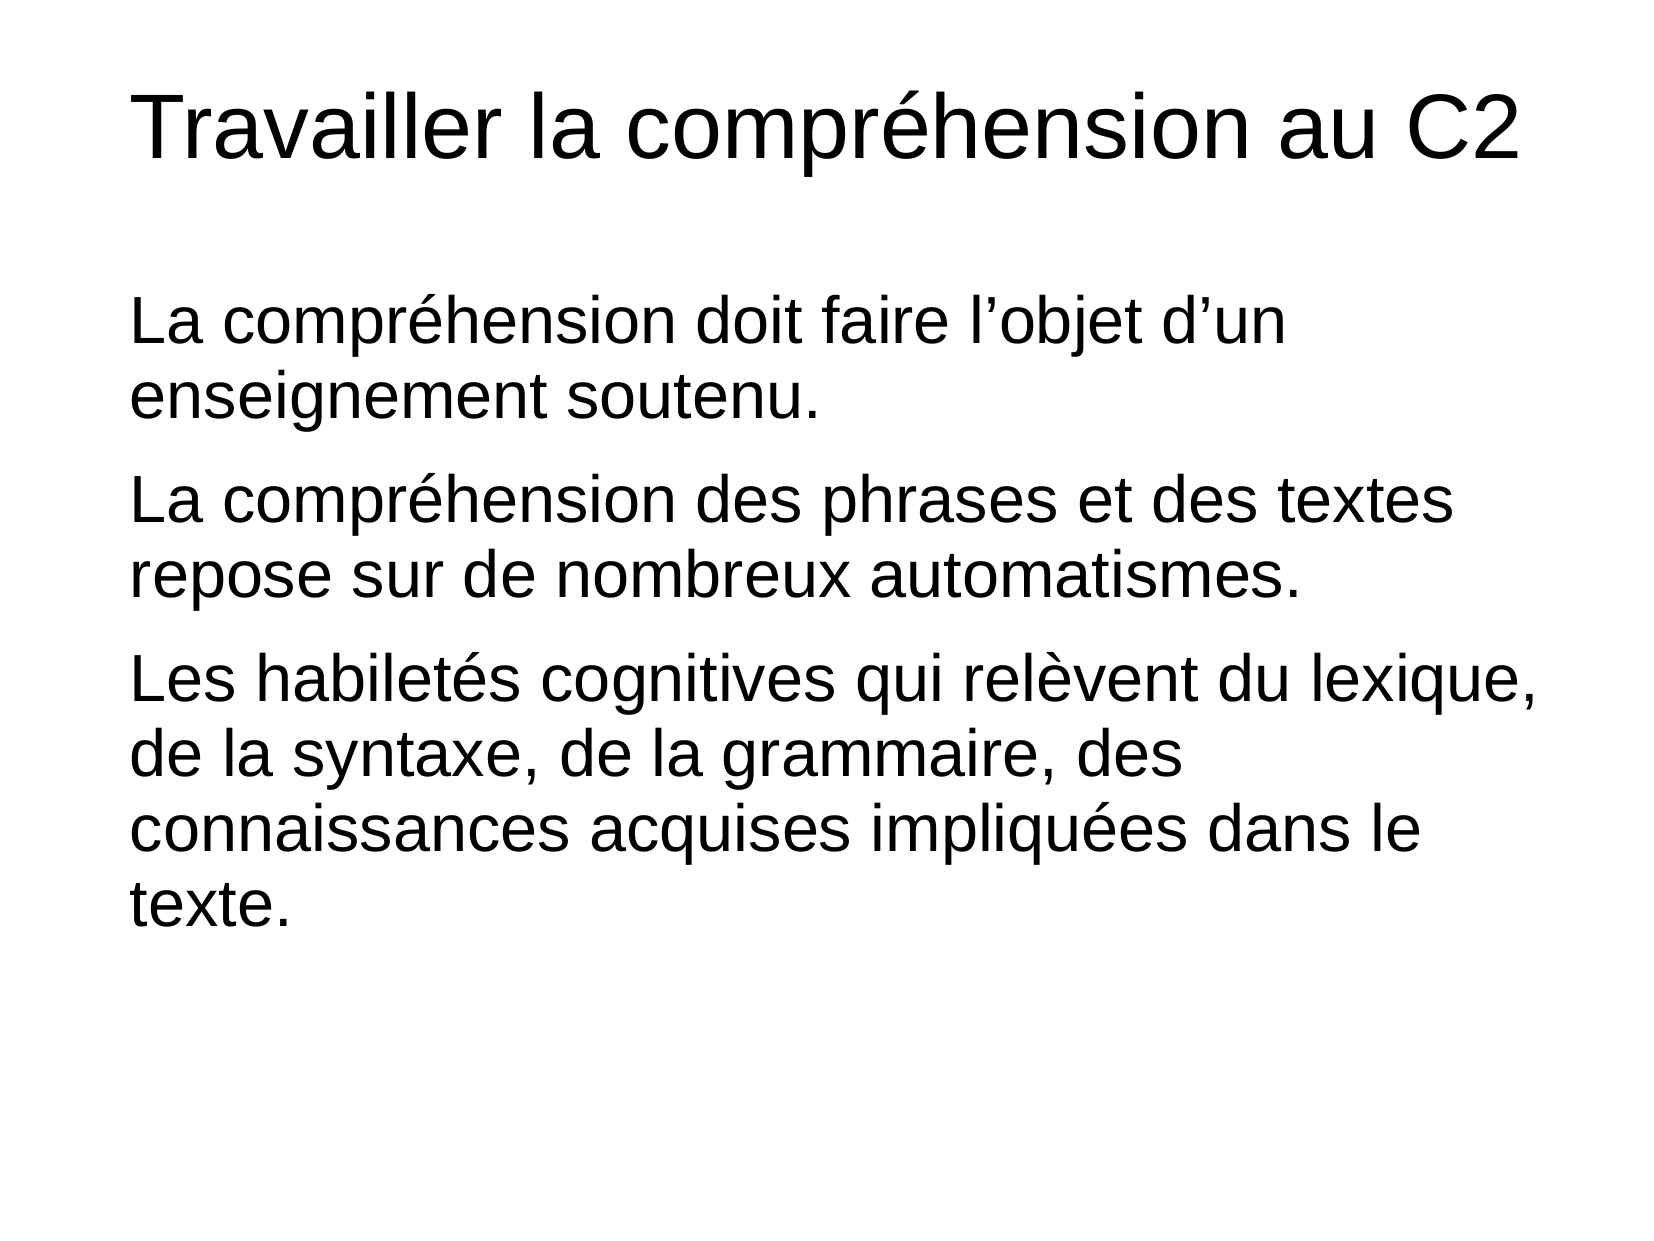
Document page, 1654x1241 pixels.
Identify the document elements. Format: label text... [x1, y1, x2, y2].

list La compréhension doit faire l’objet d’un enseignement soutenu. La compréhension des phrases et des textes repose sur de nombreux automatismes. Les habiletés cognitives qui relèvent du lexique, de la syntaxe, de la grammaire, des connaissances acquises impliquées dans le texte. [59, 283, 1548, 1003]
title Travailler la compréhension au C2 [82, 23, 1571, 231]
